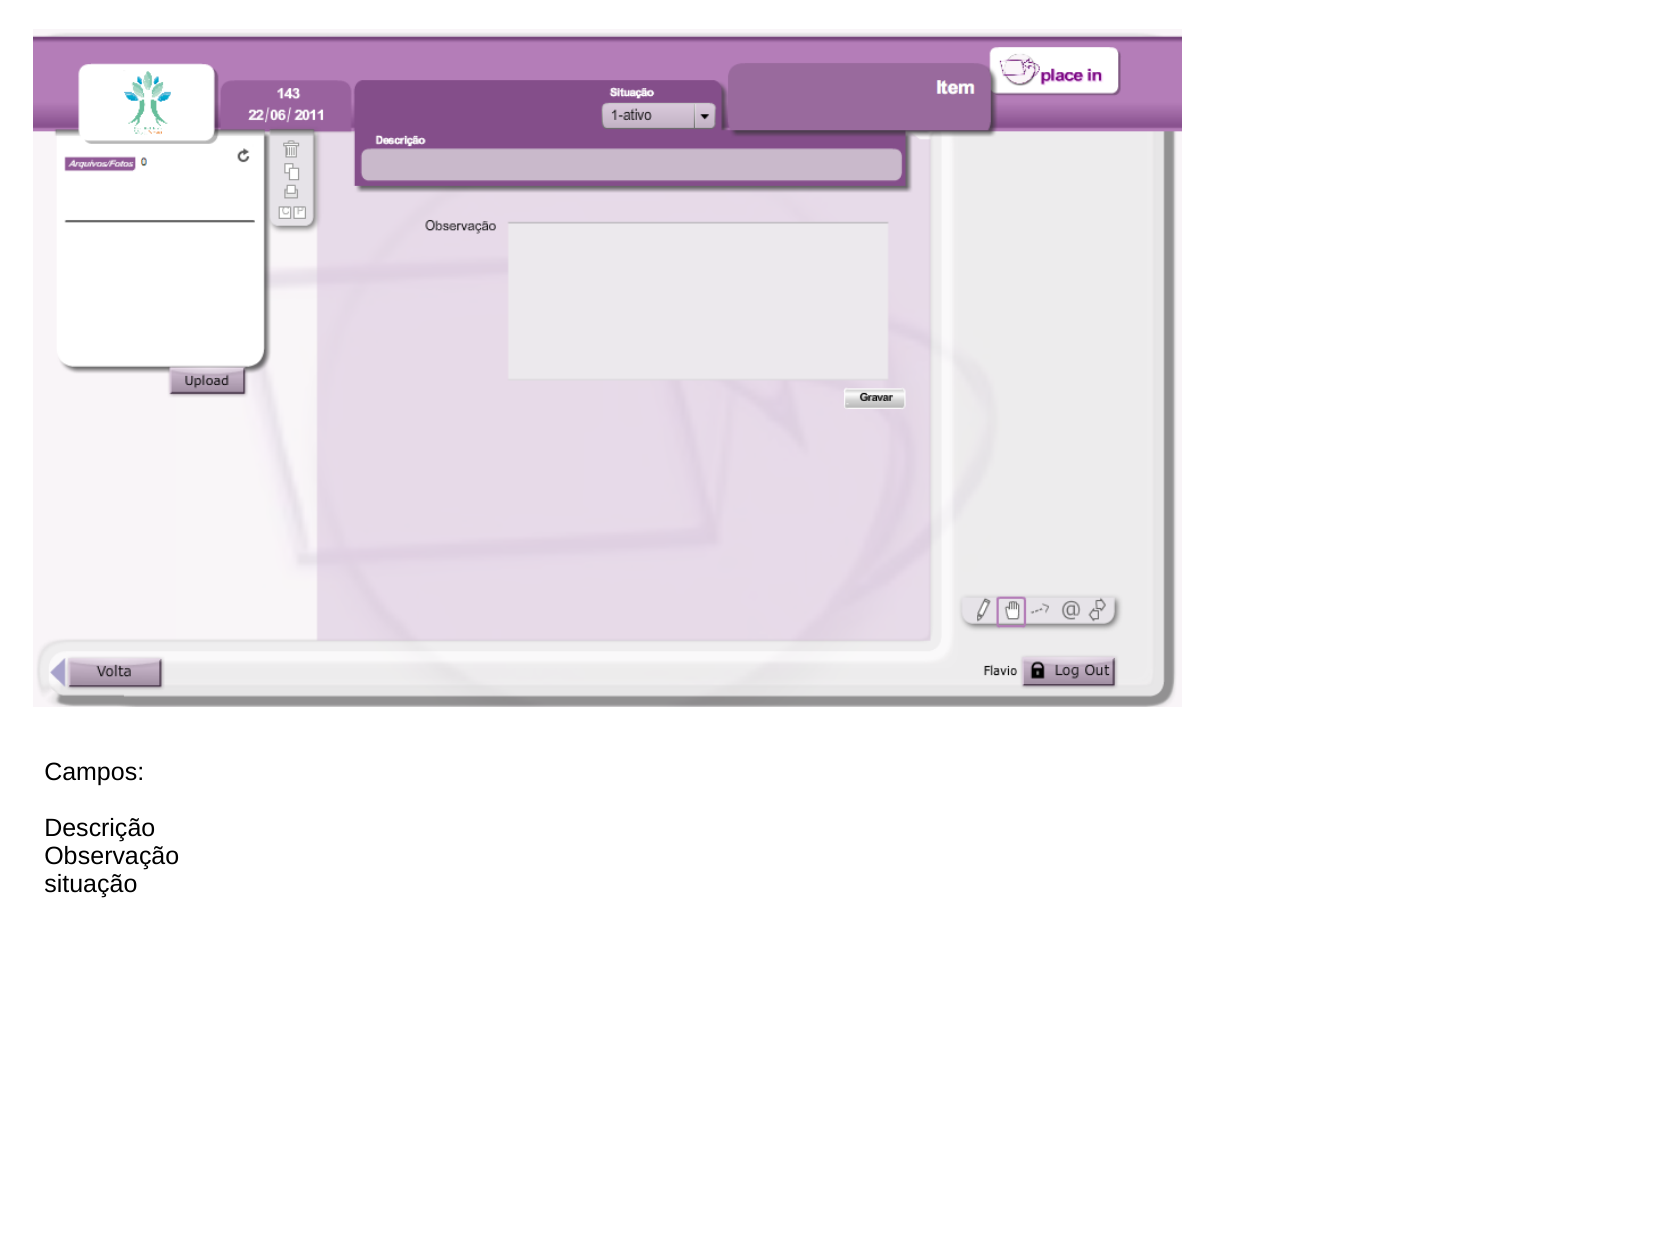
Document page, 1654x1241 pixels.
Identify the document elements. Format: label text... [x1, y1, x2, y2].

picture [33, 29, 1182, 707]
text_box Campos: Descrição Observação situação [29, 750, 325, 1241]
